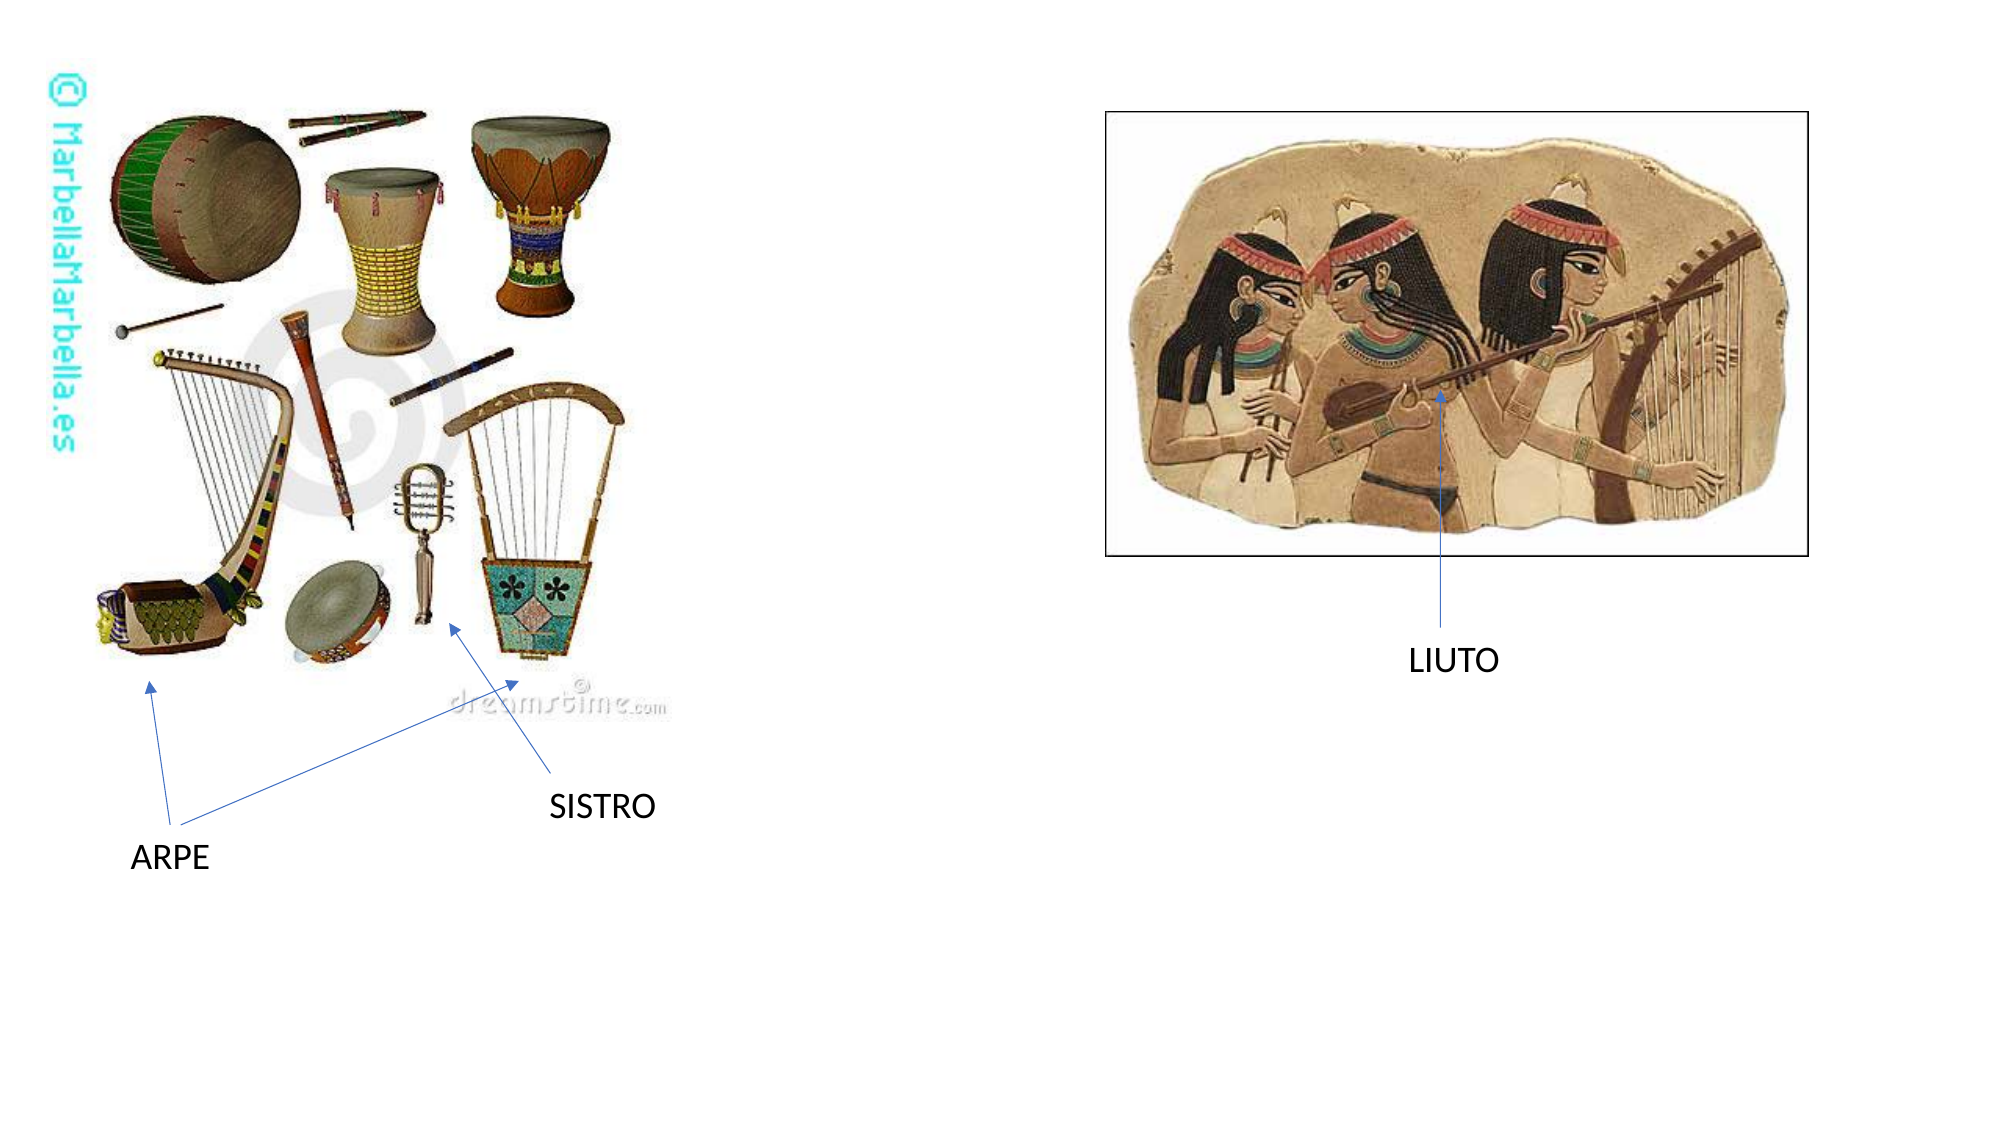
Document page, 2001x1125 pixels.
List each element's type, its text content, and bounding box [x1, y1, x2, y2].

picture [46, 58, 672, 722]
text_box SISTRO [534, 773, 835, 834]
text_box LIUTO [1393, 627, 1694, 688]
text_box ARPE [115, 824, 416, 885]
picture [1105, 111, 1809, 557]
picture [427, 693, 514, 722]
